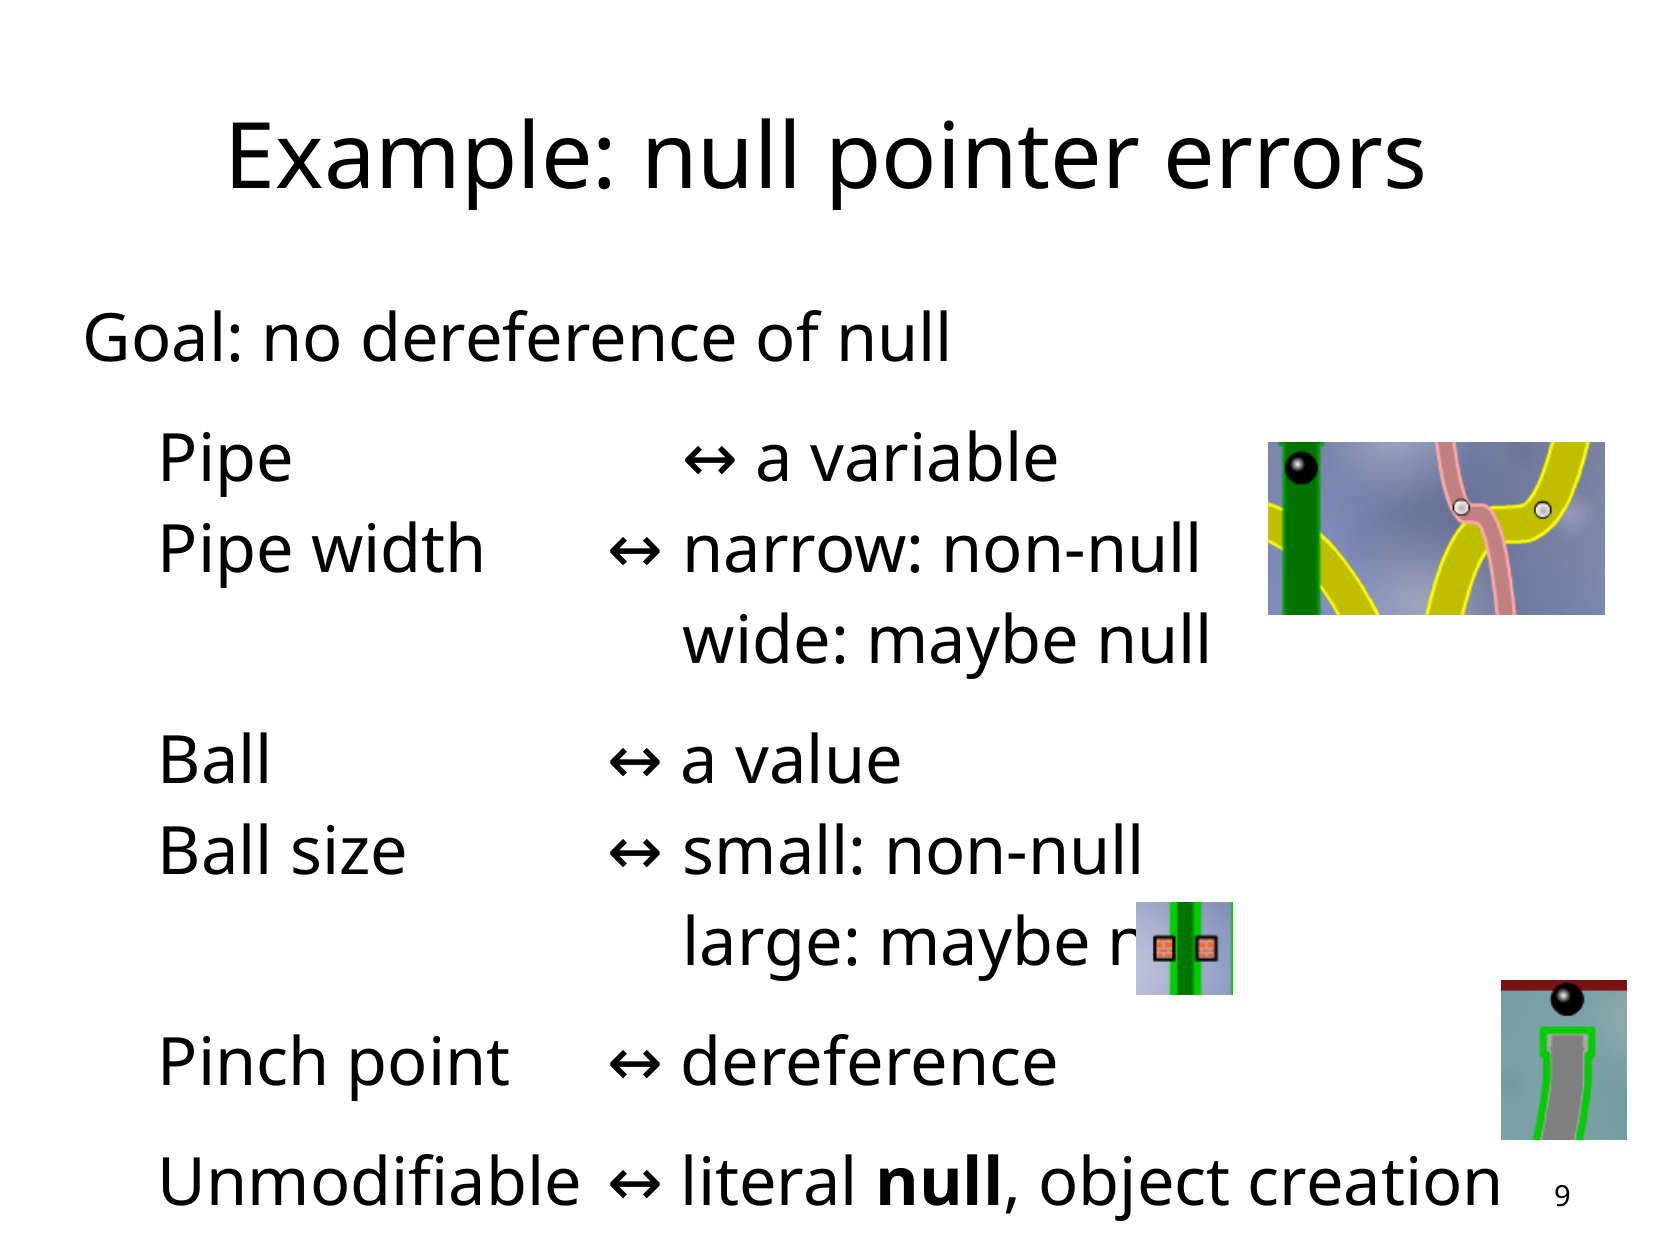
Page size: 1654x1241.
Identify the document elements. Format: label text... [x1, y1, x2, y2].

title Example: null pointer errors [82, 49, 1571, 257]
picture [1268, 442, 1605, 615]
picture [1501, 980, 1627, 1140]
picture [1136, 902, 1233, 995]
list Goal: no dereference of null Pipe ↔ a variable Pipe width ↔ narrow: non-null wide: maybe null Ball ↔ a value Ball size ↔ small: non-null large: maybe null Pinch point ↔ dereference Unmodifiable ↔ literal null, object creation pipe/ball [82, 290, 1571, 1186]
